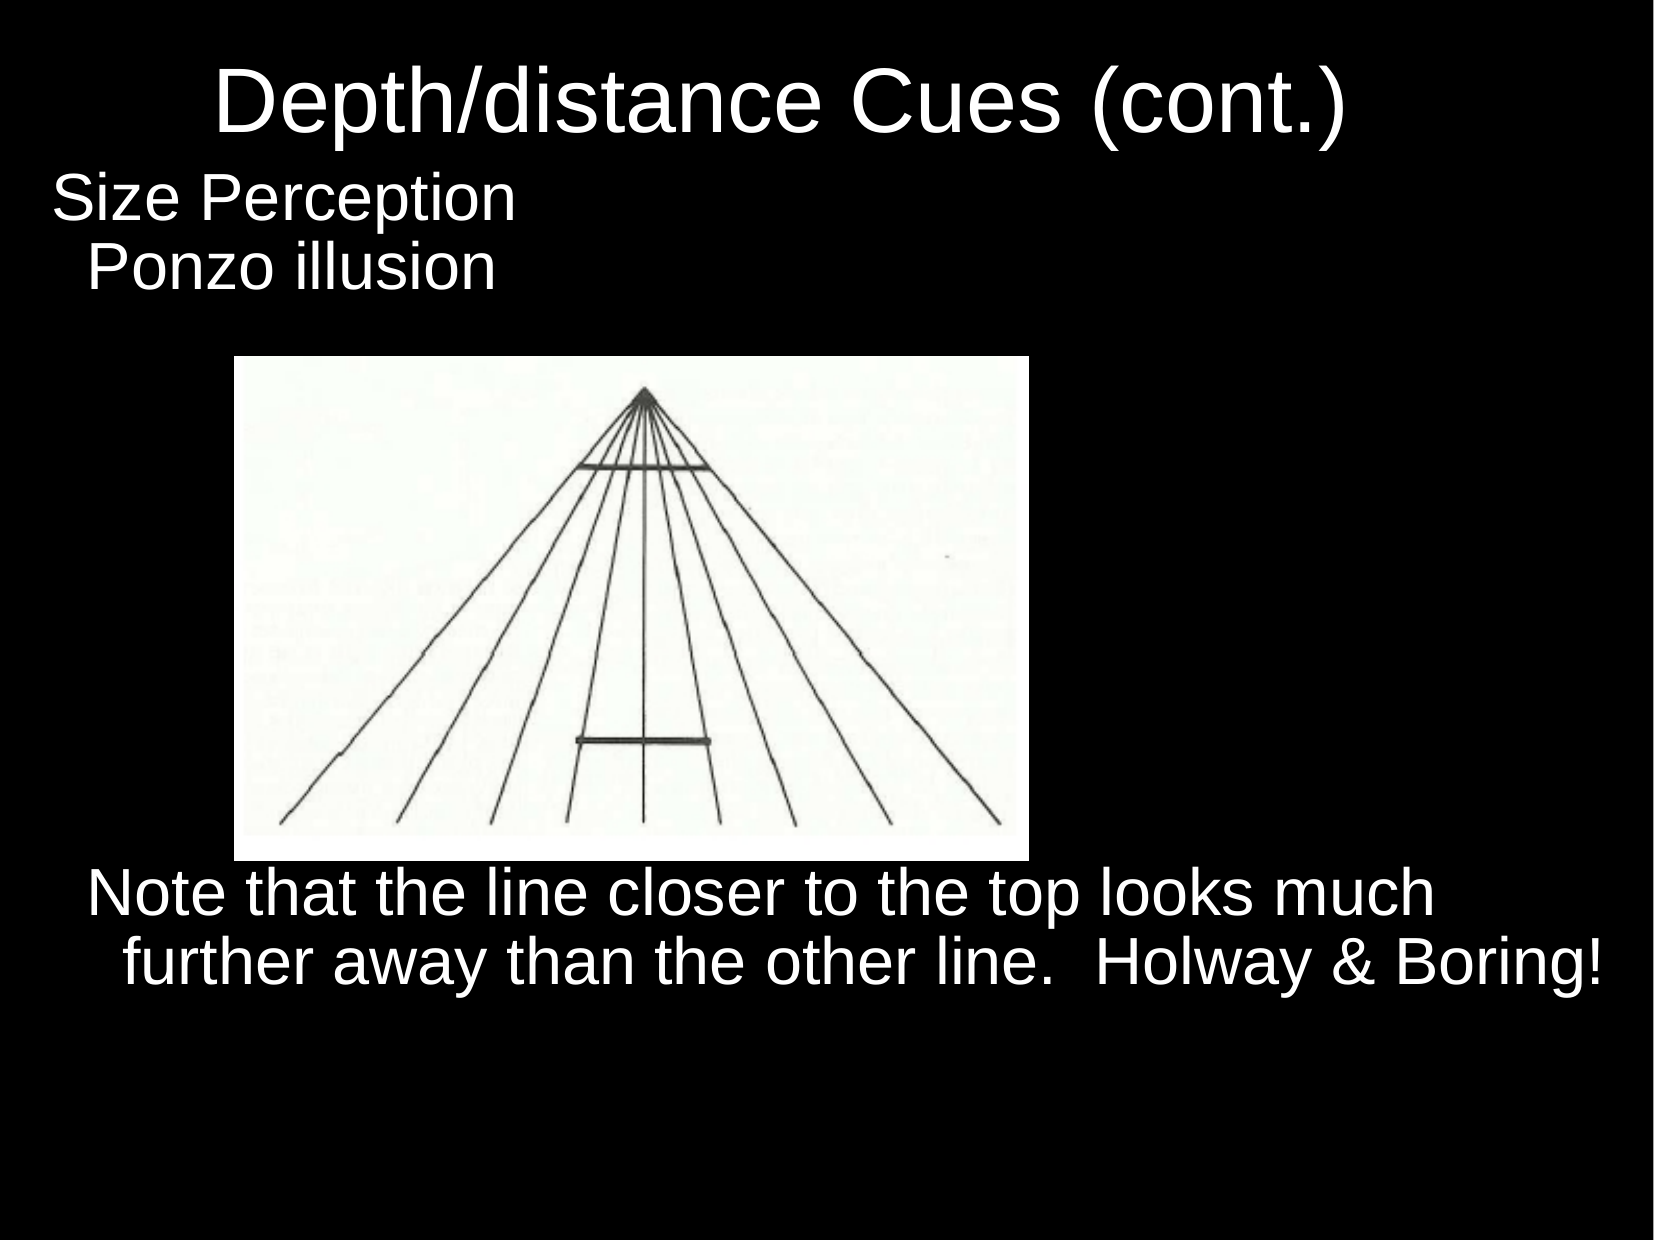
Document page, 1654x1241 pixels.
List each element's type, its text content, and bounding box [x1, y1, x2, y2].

text_box Size Perception Ponzo illusion Note that the line closer to the top looks much further away than the other line. Holway & Boring! [36, 157, 1623, 1122]
picture [234, 356, 1029, 861]
title Depth/distance Cues (cont.) [37, 0, 1526, 157]
